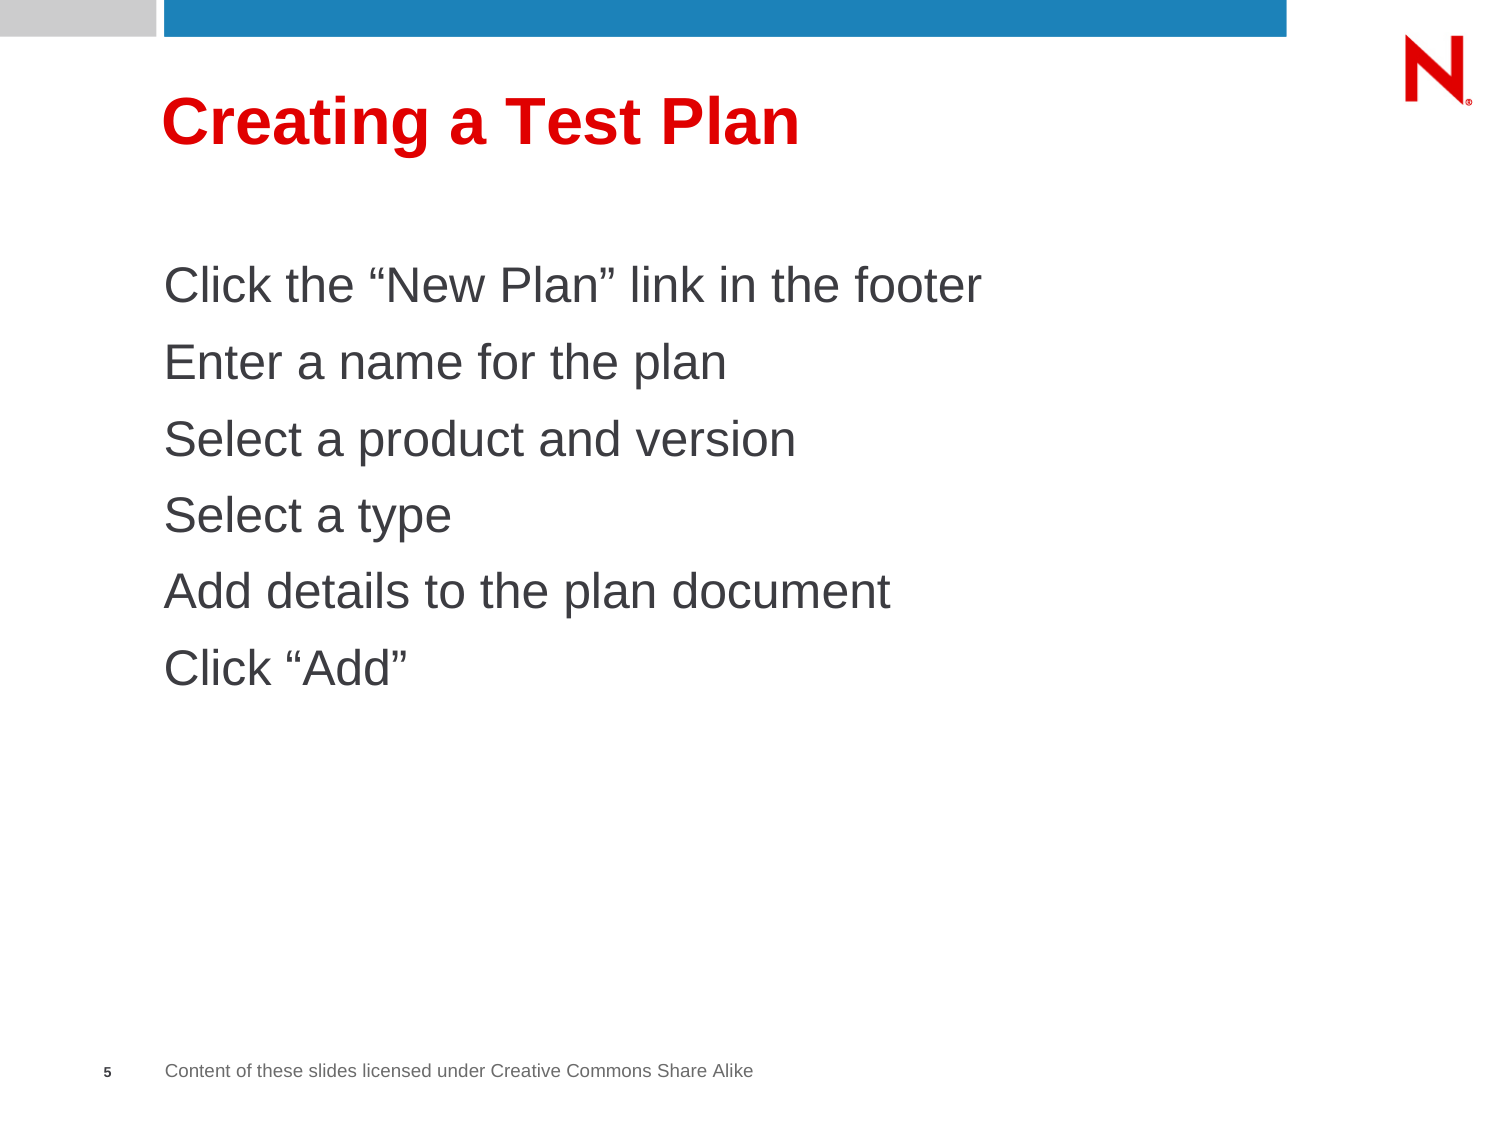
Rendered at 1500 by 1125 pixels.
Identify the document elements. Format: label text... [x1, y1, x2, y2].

list Click the “New Plan” link in the footer Enter a name for the plan Select a product and version Select a type Add details to the plan document Click “Add” [163, 254, 1404, 986]
picture [1403, 32, 1473, 107]
title Creating a Test Plan [161, 41, 1383, 205]
